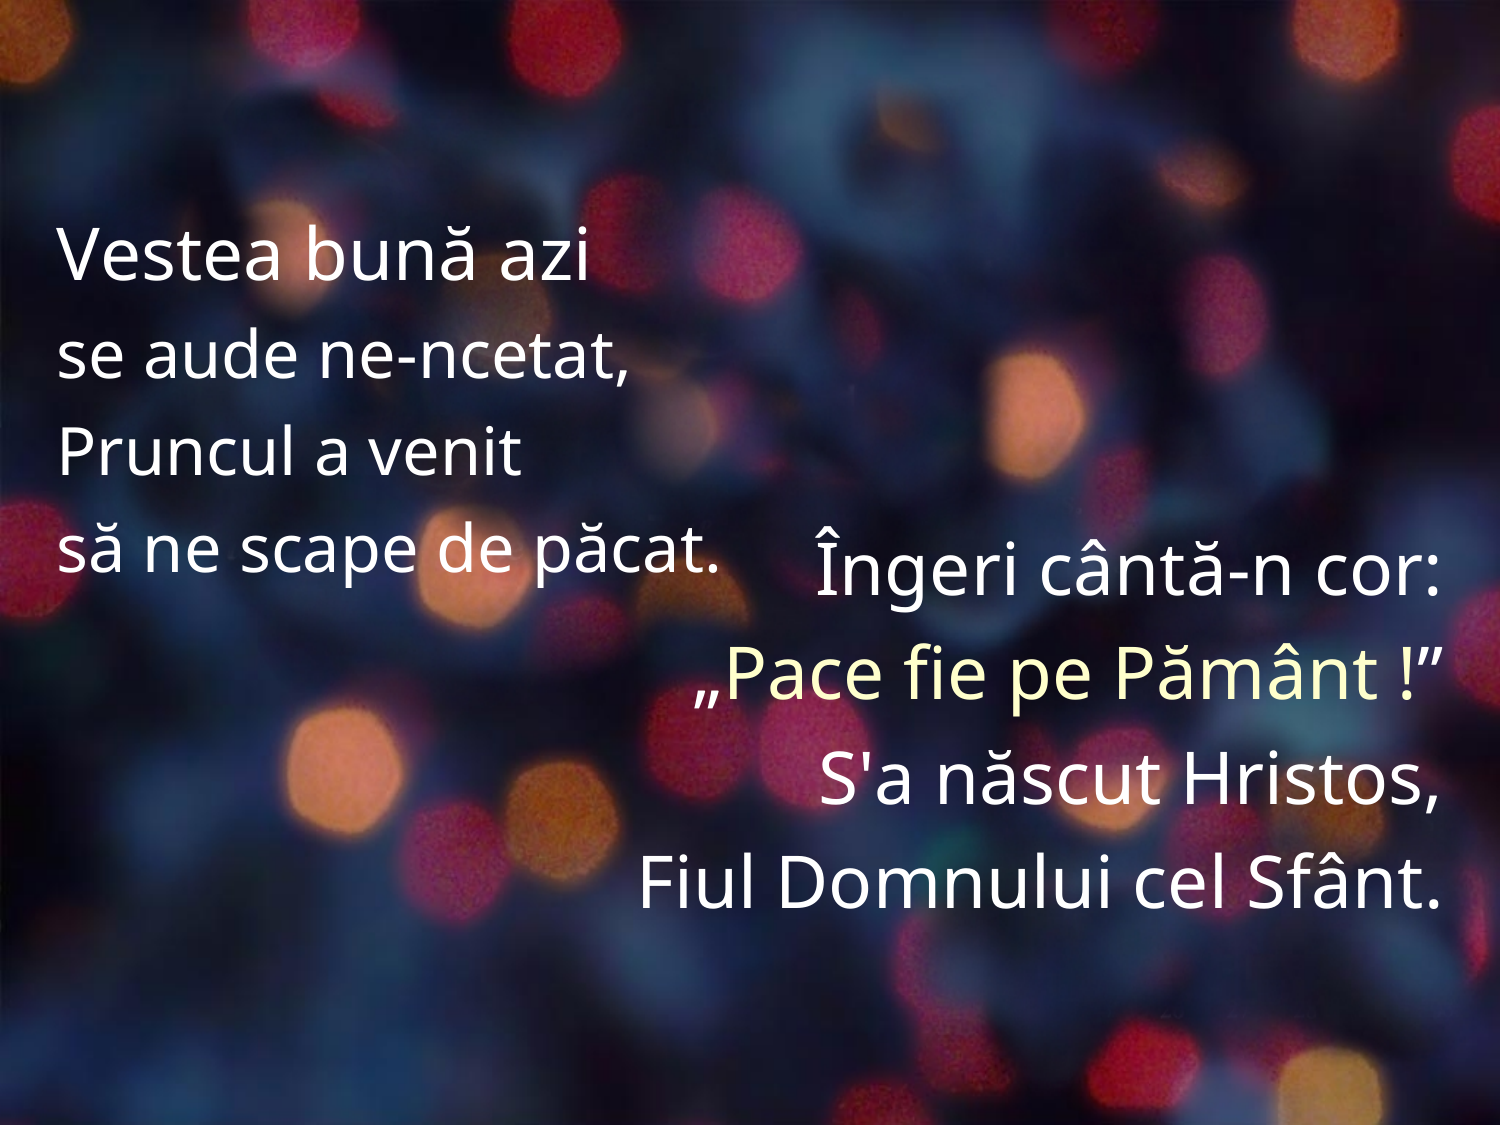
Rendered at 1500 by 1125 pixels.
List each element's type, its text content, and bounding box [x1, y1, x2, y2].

subtitle Vestea bună azi se aude ne-ncetat, Pruncul a venit să ne scape de păcat. [41, 200, 1392, 709]
picture [0, 0, 1500, 1125]
text_box Îngeri cântă-n cor: „Pace fie pe Pământ !” S'a născut Hristos, Fiul Domnului cel Sfânt. [566, 515, 1459, 1024]
